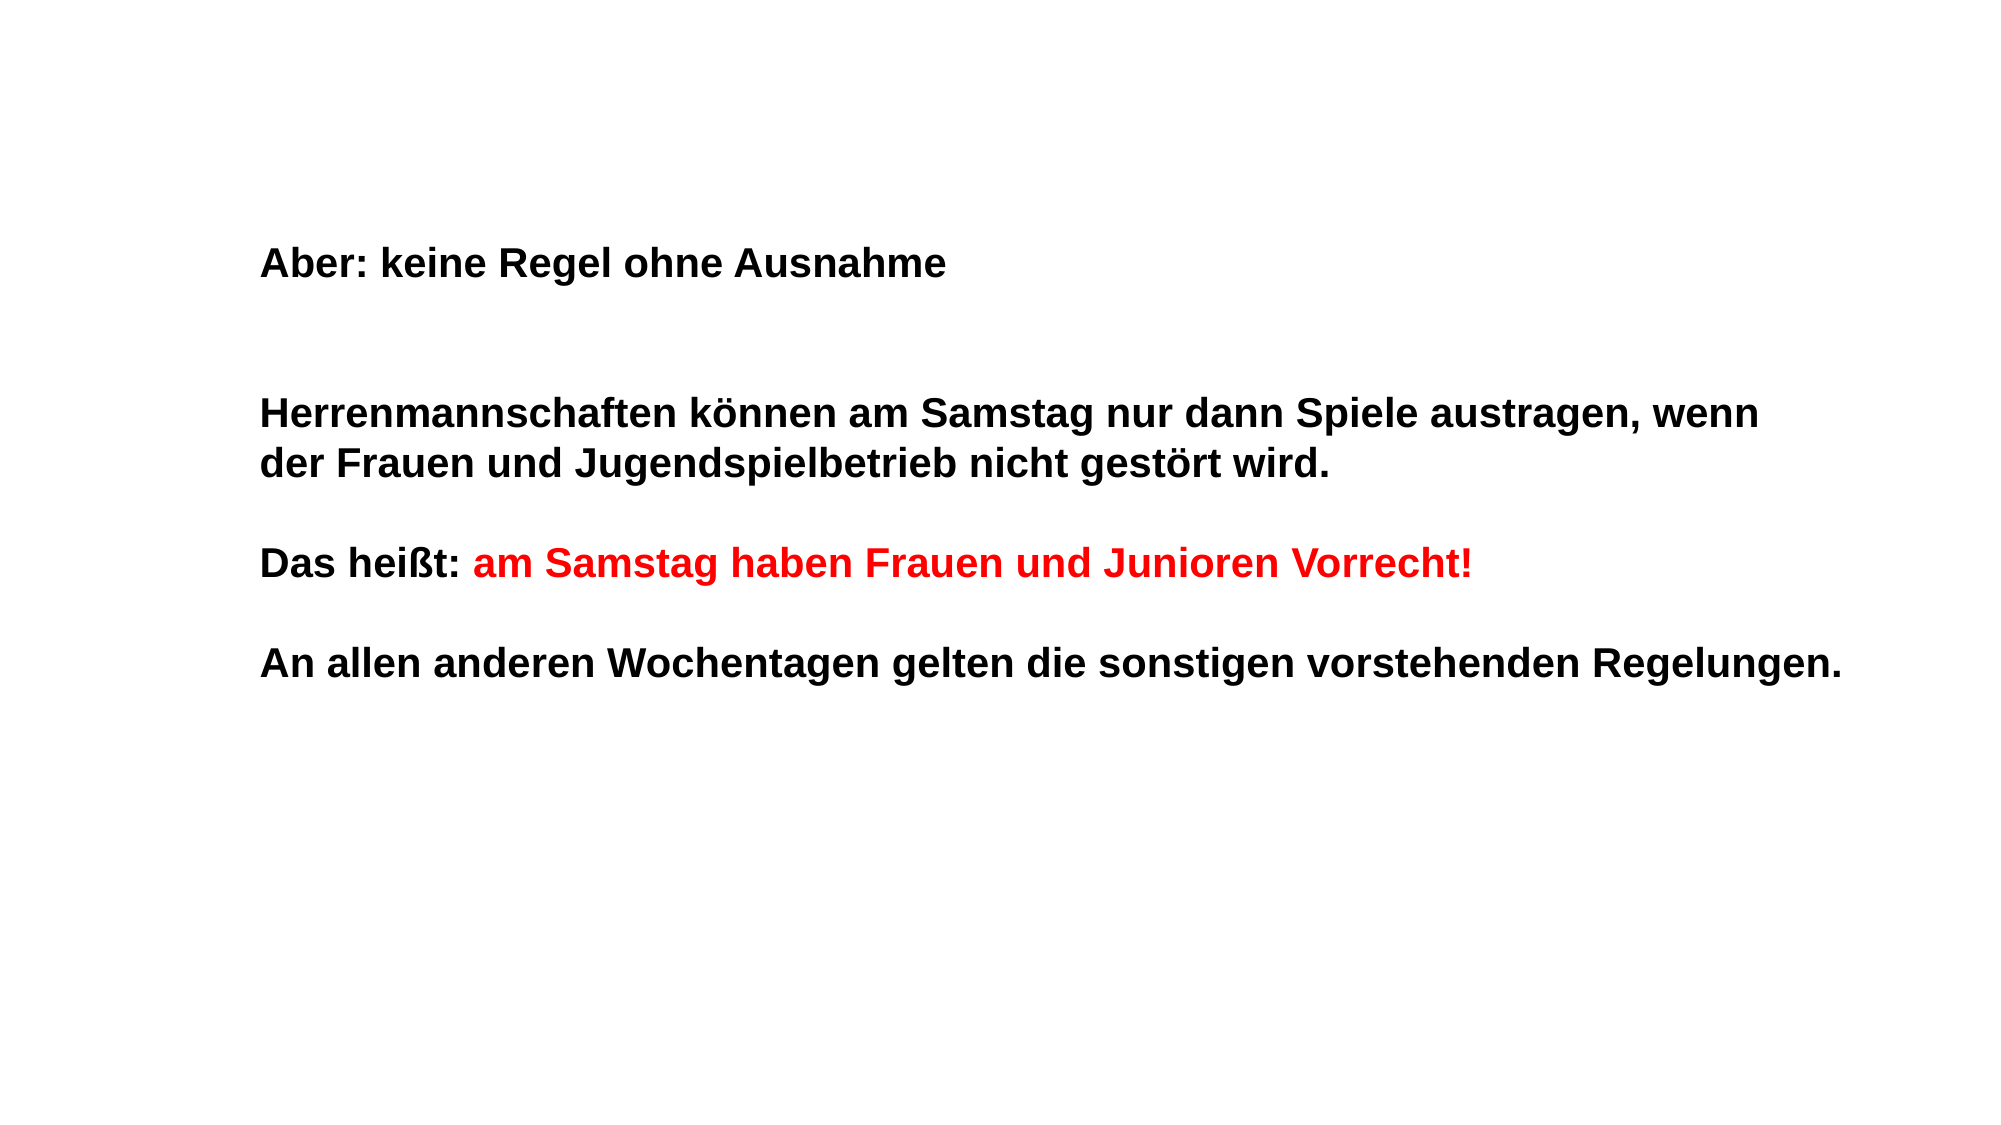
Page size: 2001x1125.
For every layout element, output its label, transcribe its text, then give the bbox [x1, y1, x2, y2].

text_box Aber: keine Regel ohne Ausnahme Herrenmannschaften können am Samstag nur dann Spiele austragen, wenn der Frauen und Jugendspielbetrieb nicht gestört wird. Das heißt: am Samstag haben Frauen und Junioren Vorrecht! An allen anderen Wochentagen gelten die sonstigen vorstehenden Regelungen. [244, 228, 1860, 749]
